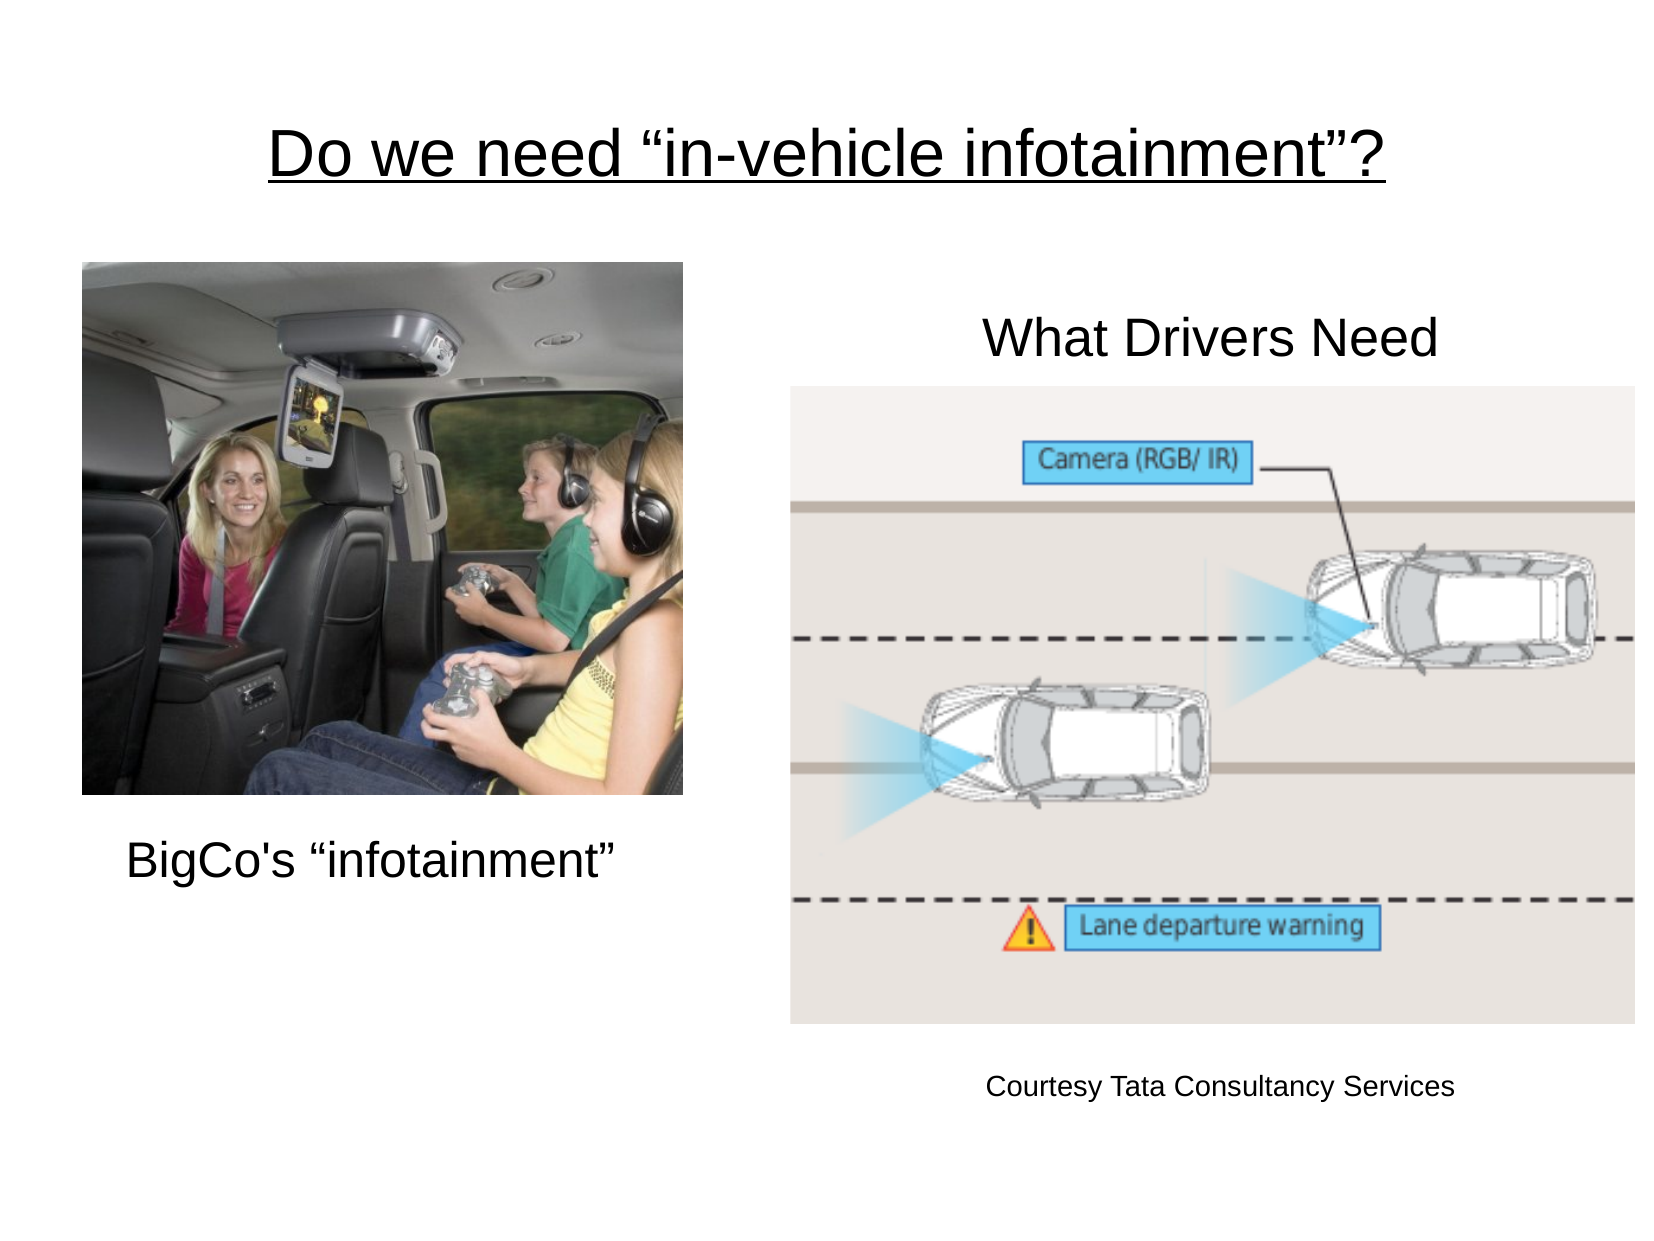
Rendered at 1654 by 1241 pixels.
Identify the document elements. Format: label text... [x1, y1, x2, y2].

picture [790, 386, 1636, 1024]
text_box BigCo's “infotainment” [110, 825, 646, 896]
text_box Courtesy Tata Consultancy Services [970, 1062, 1471, 1111]
text_box What Drivers Need [967, 299, 1456, 376]
title Do we need “in-vehicle infotainment”? [82, 49, 1571, 257]
picture [82, 262, 683, 796]
